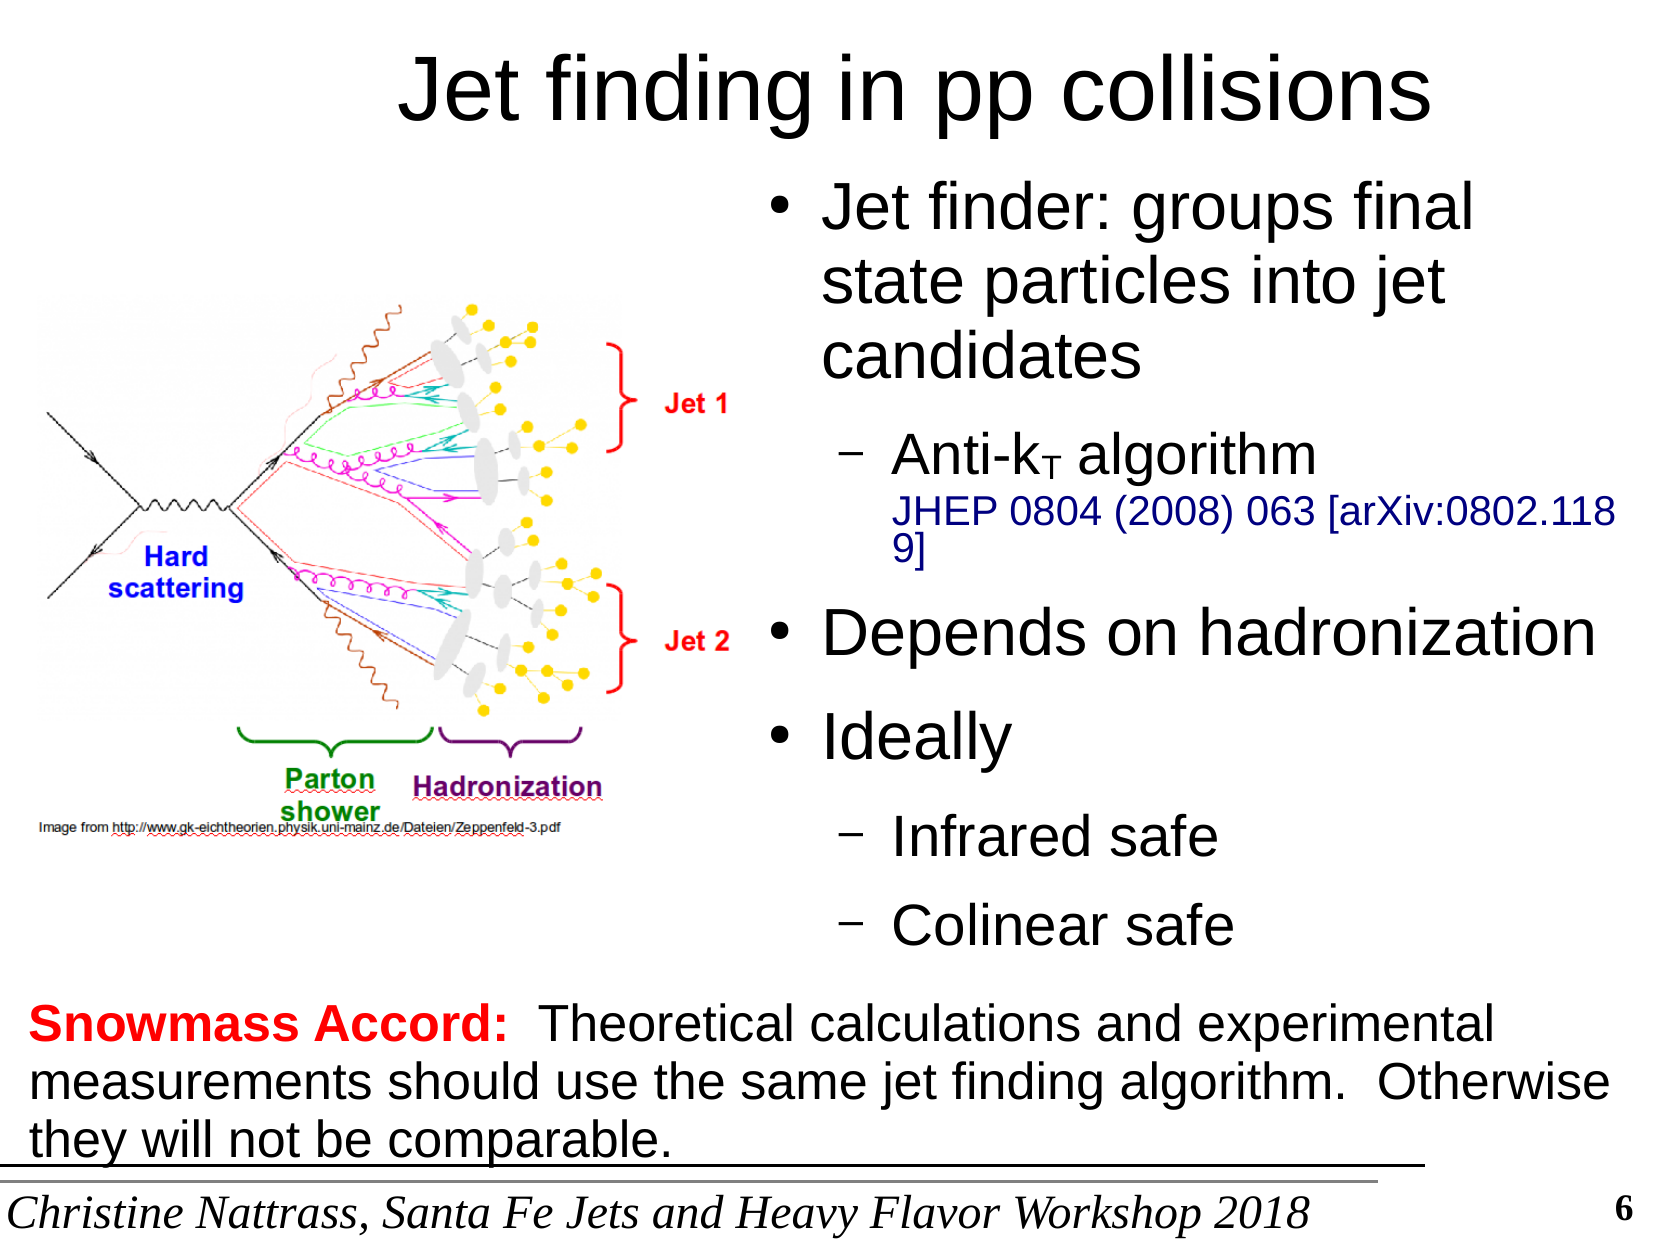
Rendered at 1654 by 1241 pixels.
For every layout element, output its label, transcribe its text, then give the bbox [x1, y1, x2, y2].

title in pp collisions [782, 0, 1488, 192]
list Jet finder: groups final state particles into jet candidates Anti-kT algorithm JHEP 0804 (2008) 063 [arXiv:0802.1189] Depends on hadronization Ideally Infrared safe Colinear safe [750, 168, 1621, 986]
picture [30, 270, 750, 871]
title Jet finding [234, 8, 782, 169]
text_box Snowmass Accord: Theoretical calculations and experimental measurements should use the same jet finding algorithm. Otherwise they will not be comparable. [13, 986, 1654, 1241]
